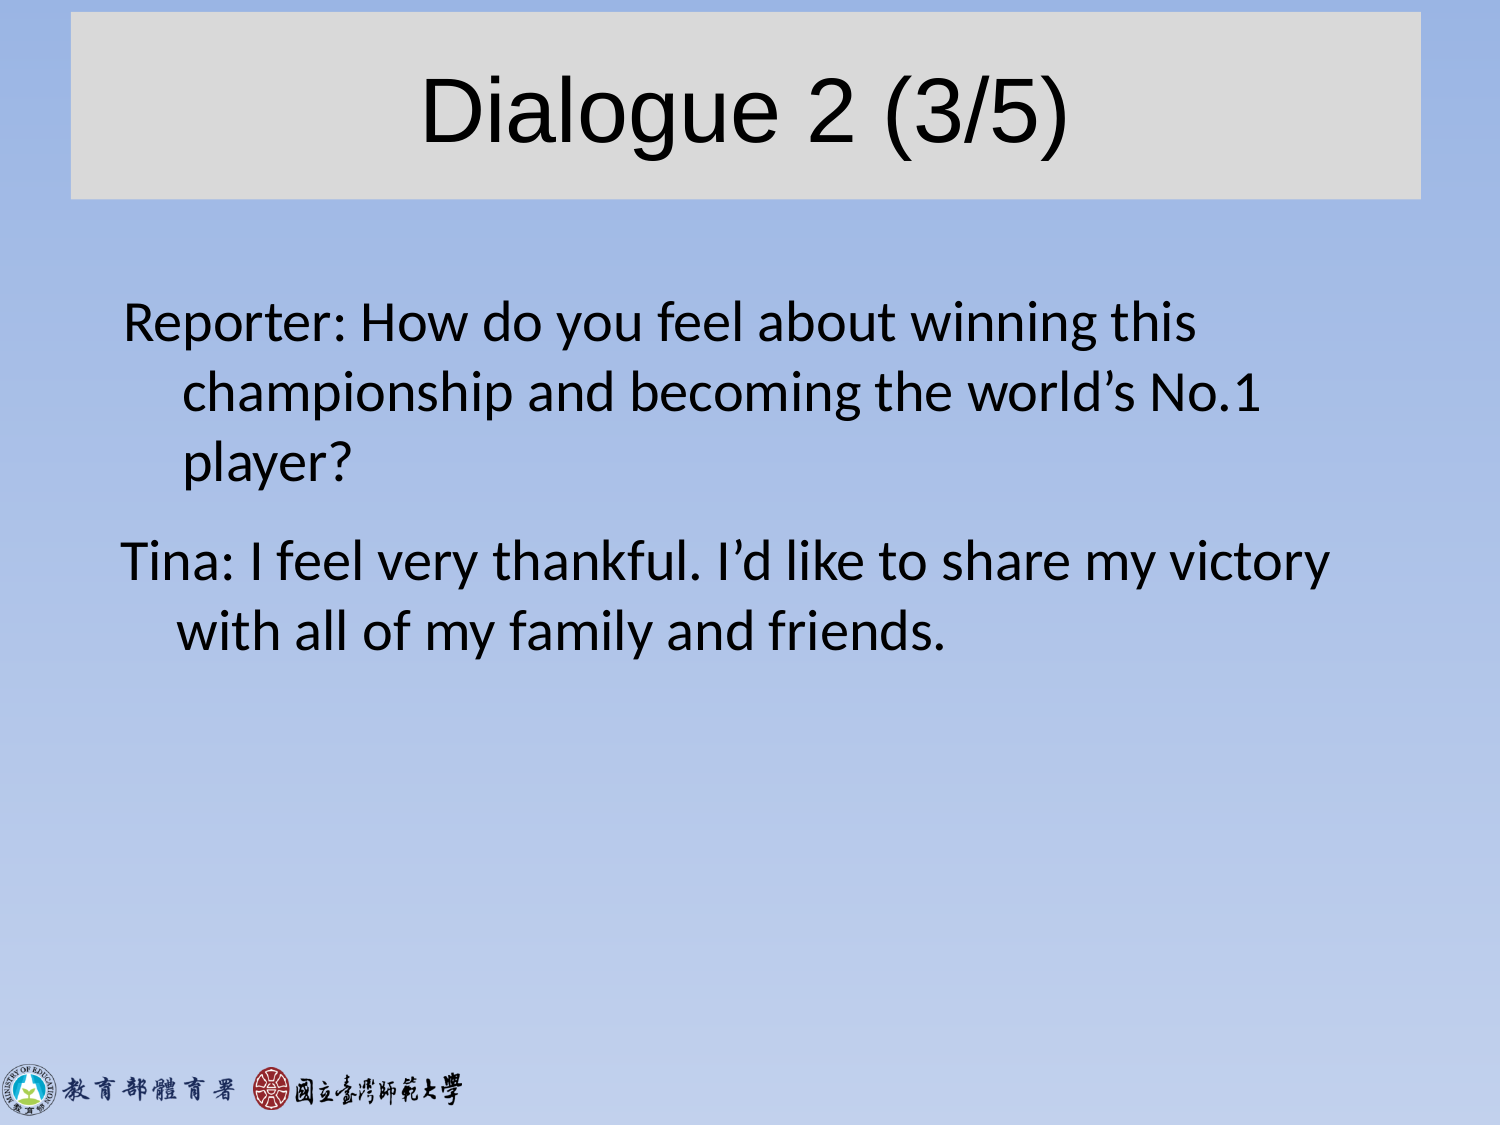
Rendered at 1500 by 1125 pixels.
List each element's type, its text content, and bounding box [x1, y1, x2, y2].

list Reporter: How do you feel about winning this championship and becoming the world’s No.1 player? Tina: I feel very thankful. I’d like to share my victory with all of my family and friends. [49, 275, 1443, 1062]
title Dialogue 2 (3/5) [70, 11, 1421, 200]
